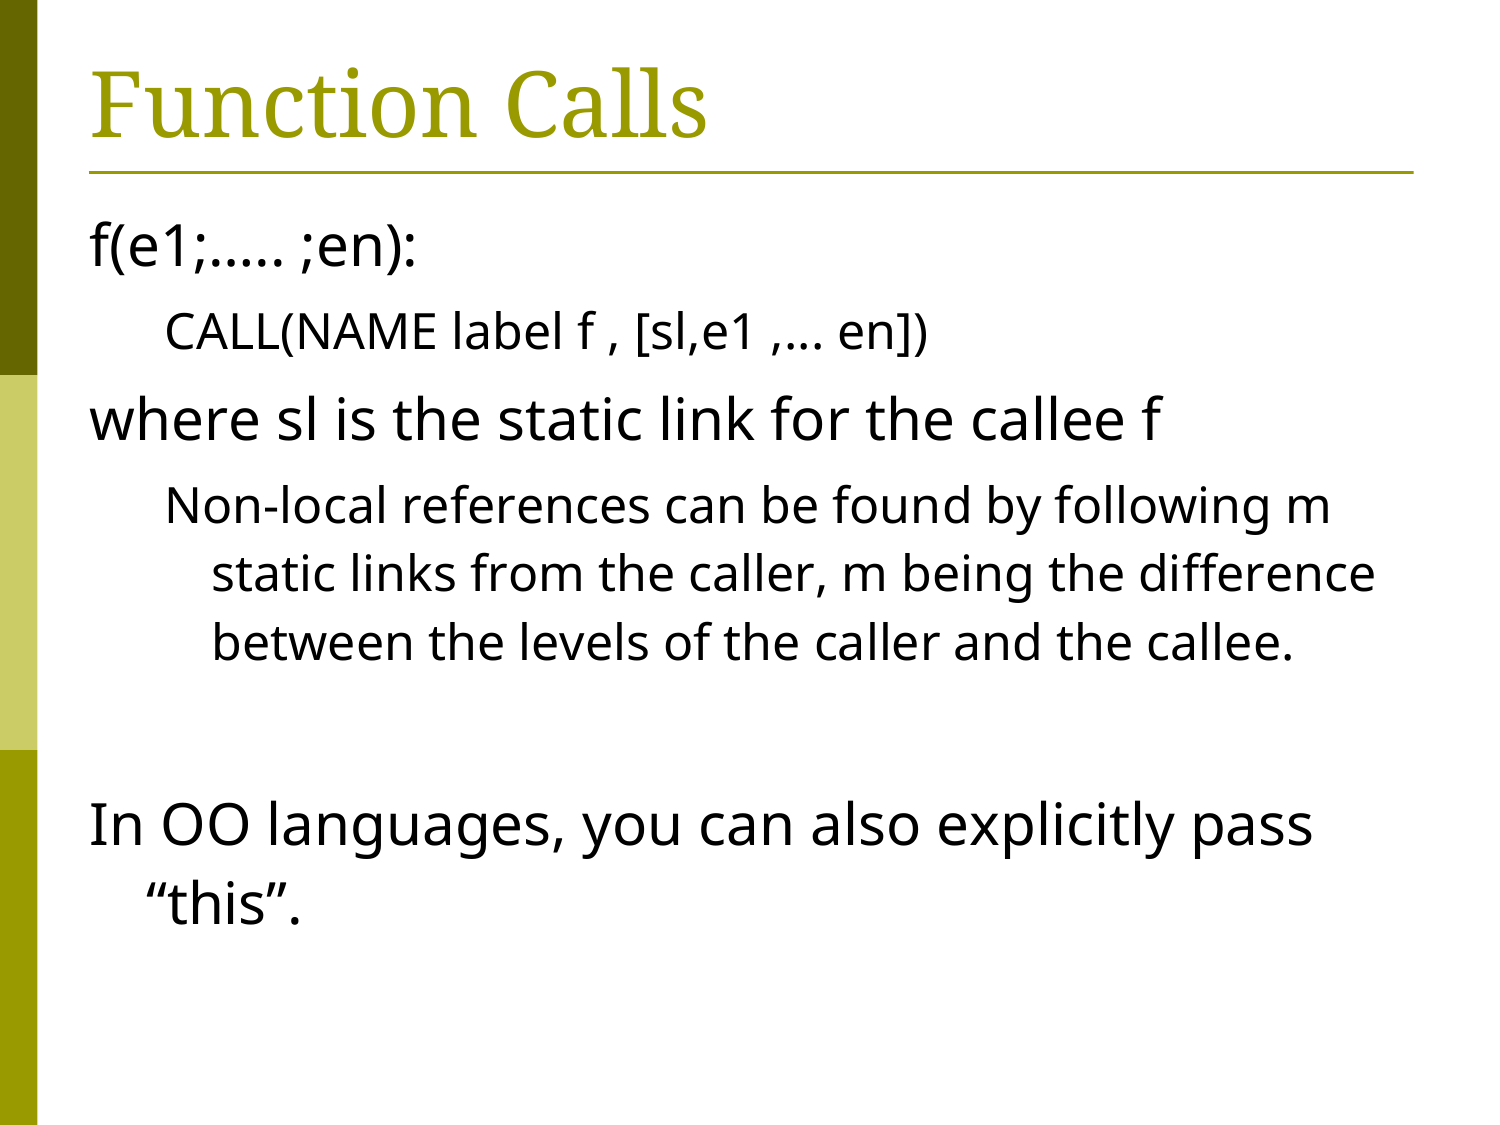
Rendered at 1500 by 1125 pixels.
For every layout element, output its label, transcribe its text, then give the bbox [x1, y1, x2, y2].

title Function Calls [75, 45, 1426, 173]
list f(e1;….. ;en): CALL(NAME label f , [sl,e1 ,... en]) where sl is the static link for the callee f Non-local references can be found by following m static links from the caller, m being the difference between the levels of the caller and the callee. In OO languages, you can also explicitly pass “this”. [75, 196, 1426, 1071]
